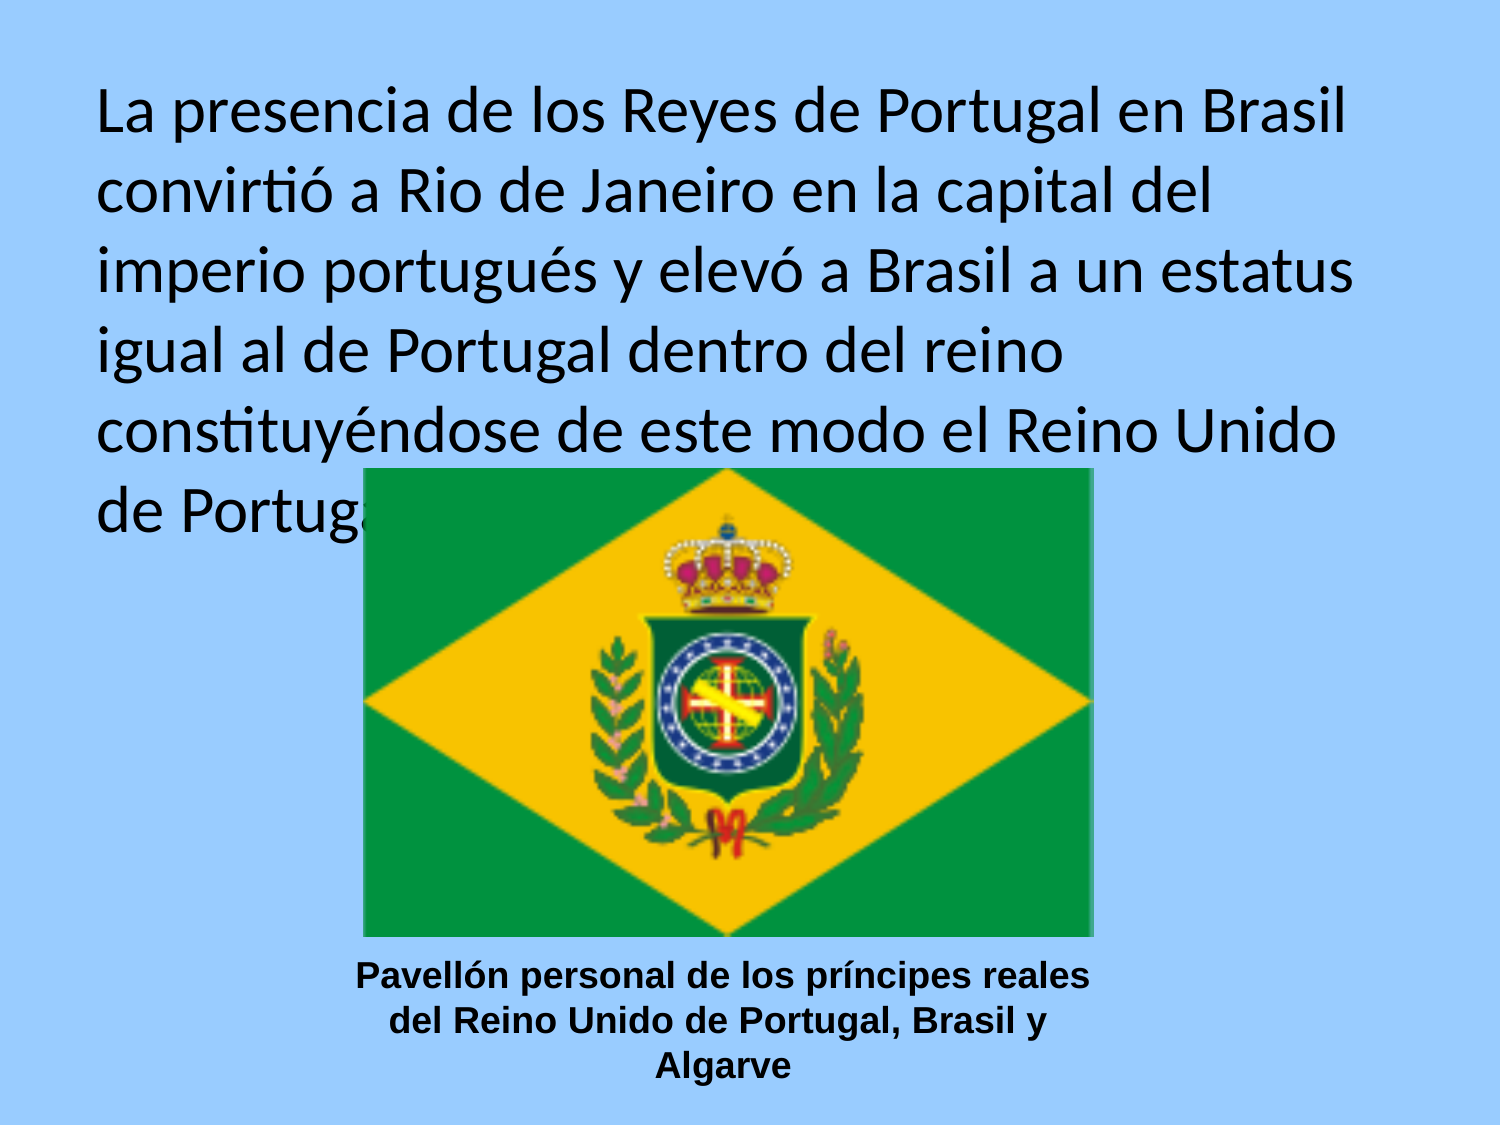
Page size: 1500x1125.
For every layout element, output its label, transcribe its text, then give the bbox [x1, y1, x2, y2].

text_box Pavellón personal de los príncipes reales del Reino Unido de Portugal, Brasil y Algarve [330, 943, 1116, 1094]
picture [363, 468, 1094, 937]
list La presencia de los Reyes de Portugal en Brasil convirtió a Rio de Janeiro en la capital del imperio portugués y elevó a Brasil a un estatus igual al de Portugal dentro del reino constituyéndose de este modo el Reino Unido de Portugal, Brasil y Algarve. [82, 58, 1432, 493]
